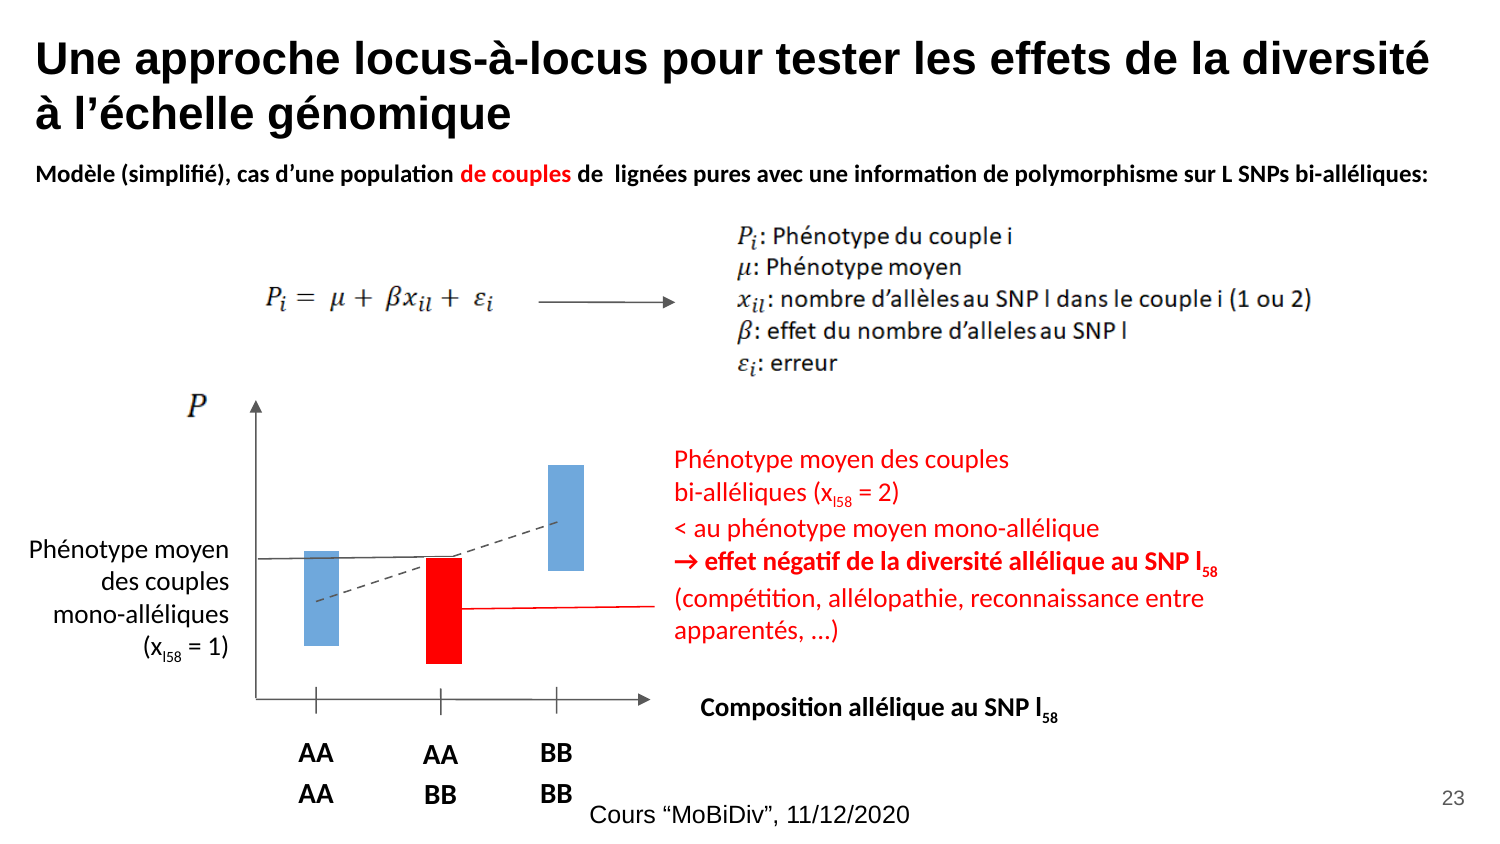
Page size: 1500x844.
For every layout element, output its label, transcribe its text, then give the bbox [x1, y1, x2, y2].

list AA AA [272, 713, 360, 775]
list Modèle (simplifié), cas d’une population de couples de lignées pures avec une information de polymorphisme sur L SNPs bi-alléliques: [20, 158, 1480, 214]
title Une approche locus-à-locus pour tester les effets de la diversité à l’échelle génomique [20, 13, 1480, 158]
list BB BB [512, 713, 601, 775]
list Phénotype moyen des couples mono-alléliques (xl58 = 1) [0, 516, 245, 641]
picture [168, 377, 227, 433]
text_box [302, 550, 341, 557]
picture [725, 210, 1328, 394]
picture [255, 279, 501, 324]
list AA BB [397, 715, 485, 776]
list Phénotype moyen des couples bi-alléliques (xl58 = 2) < au phénotype moyen mono-allélique → effet négatif de la diversité allélique au SNP l58 (compétition, allélopathie, reconnaissance entre apparentés, ...) [659, 426, 1328, 645]
text_box [302, 559, 341, 647]
text_box [425, 557, 463, 665]
list Composition allélique au SNP l58 [663, 669, 1096, 730]
slide_number <number> [1389, 764, 1480, 830]
text_box [547, 464, 585, 572]
